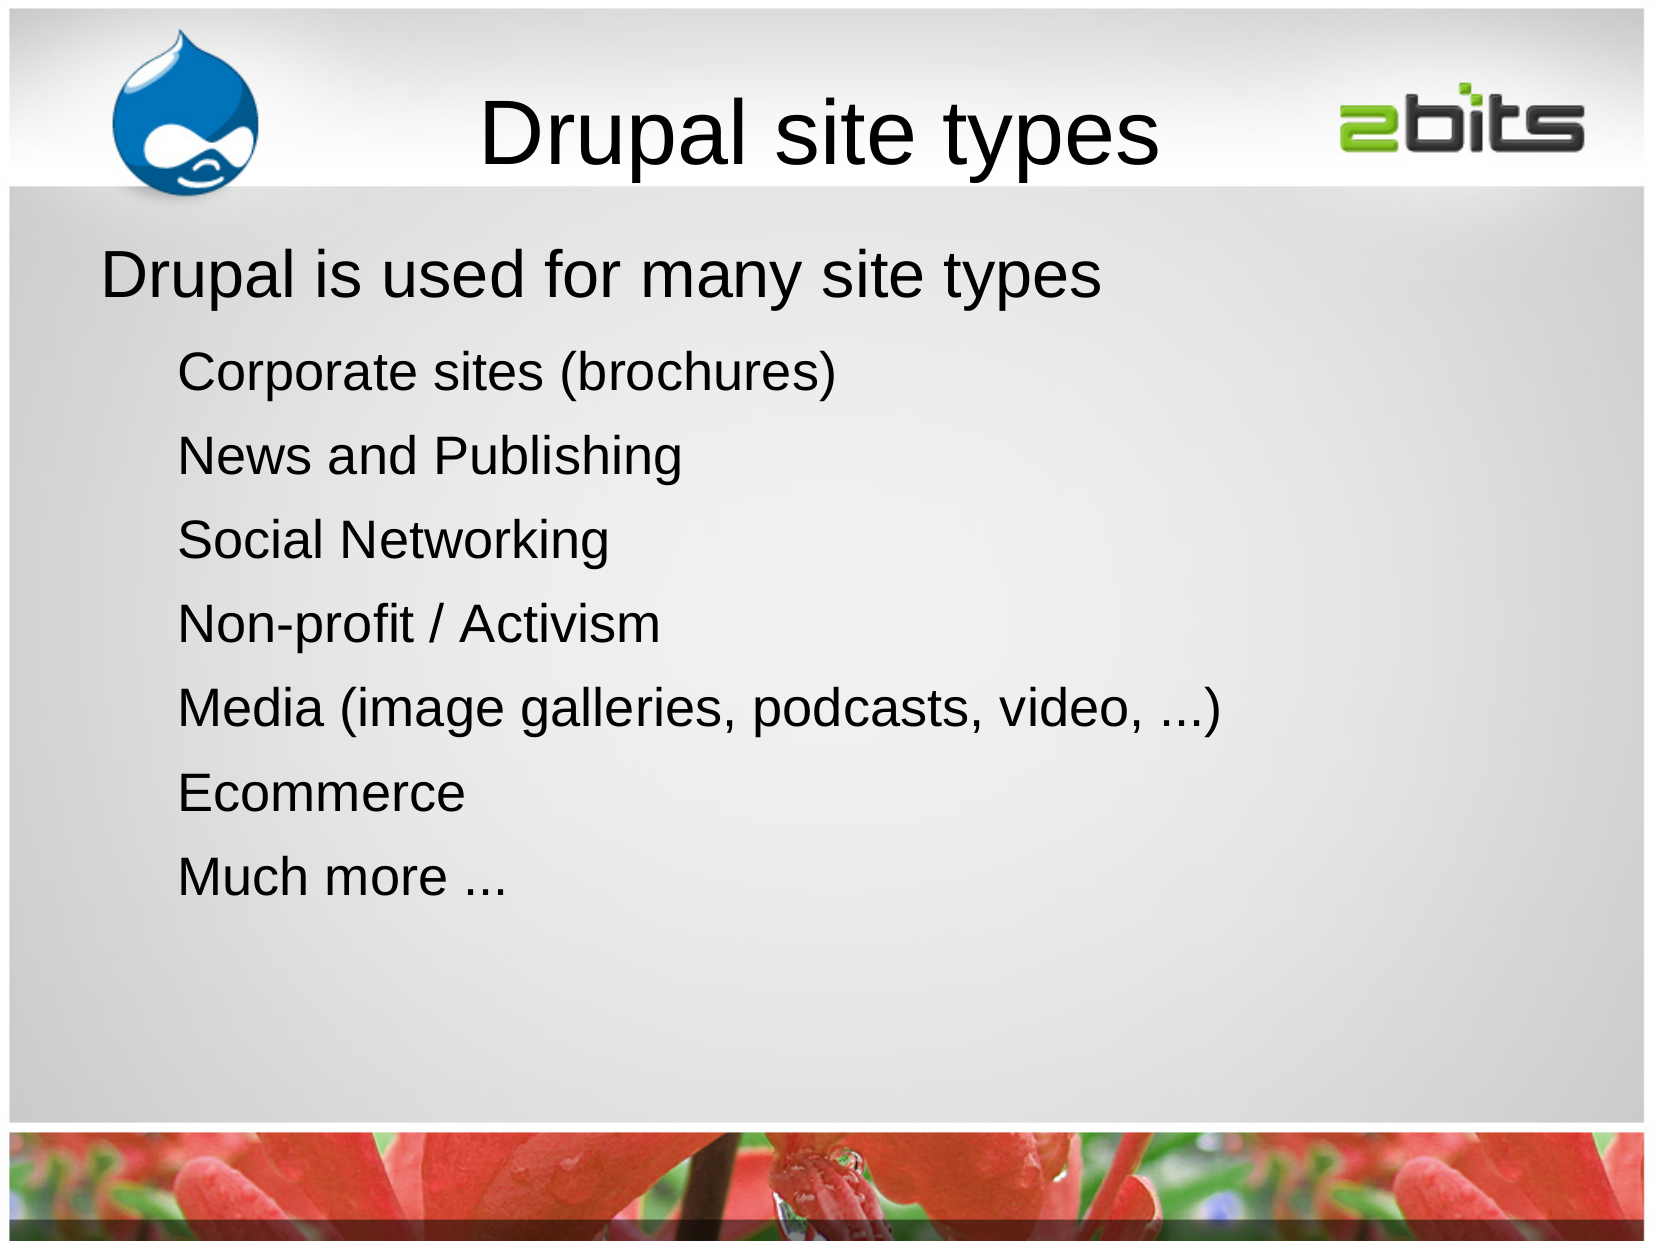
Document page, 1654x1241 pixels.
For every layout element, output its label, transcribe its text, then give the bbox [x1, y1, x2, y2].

list Drupal is used for many site types Corporate sites (brochures) News and Publishing Social Networking Non-profit / Activism Media (image galleries, podcasts, video, ...) Ecommerce Much more ... [82, 237, 1571, 1072]
picture [0, 0, 1654, 1241]
title Drupal site types [76, 29, 1565, 237]
